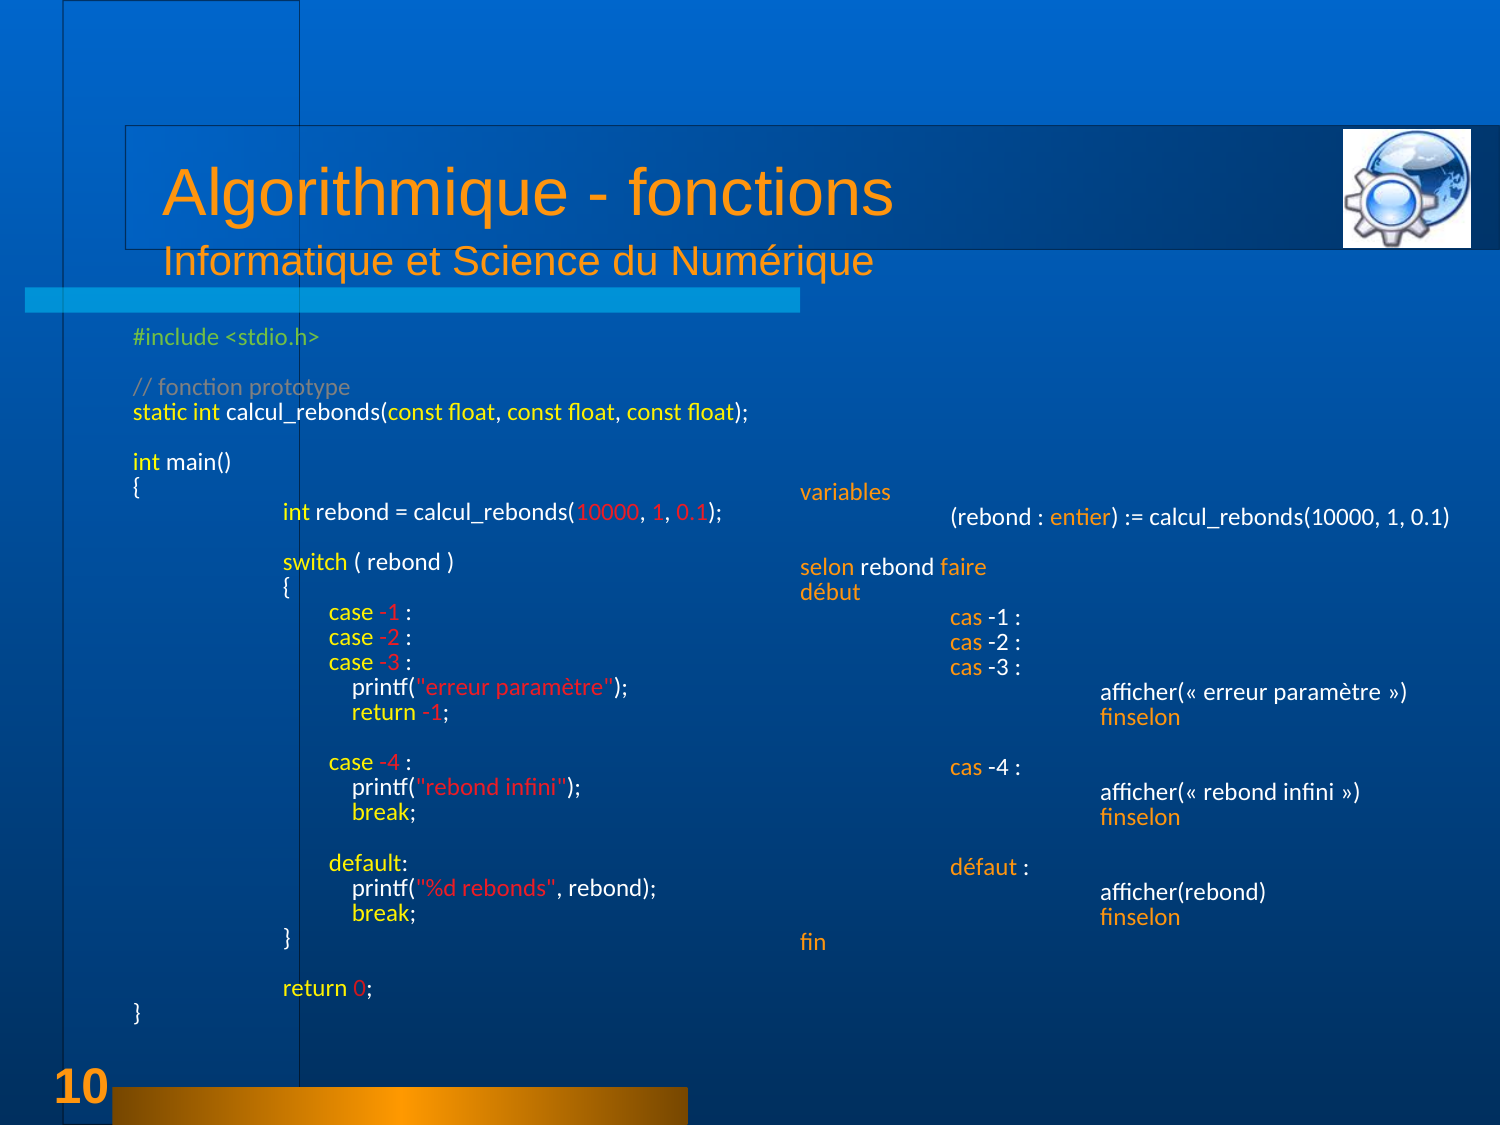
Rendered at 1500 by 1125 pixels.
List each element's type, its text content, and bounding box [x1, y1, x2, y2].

picture [1343, 129, 1471, 248]
text_box variables (rebond : entier) := calcul_rebonds(10000, 1, 0.1) selon rebond faire début cas -1 : cas -2 : cas -3 : afficher(« erreur paramètre ») finselon cas -4 : afficher(« rebond infini ») finselon défaut : afficher(rebond) finselon fin [785, 448, 1495, 990]
text_box #include <stdio.h> // fonction prototype static int calcul_rebonds(const float, const float, const float); int main() { int rebond = calcul_rebonds(10000, 1, 0.1); switch ( rebond ) { case -1 : case -2 : case -3 : printf("erreur paramètre"); return -1; case -4 : printf("rebond infini"); break; default: printf("%d rebonds", rebond); break; } return 0; } [118, 318, 768, 1085]
